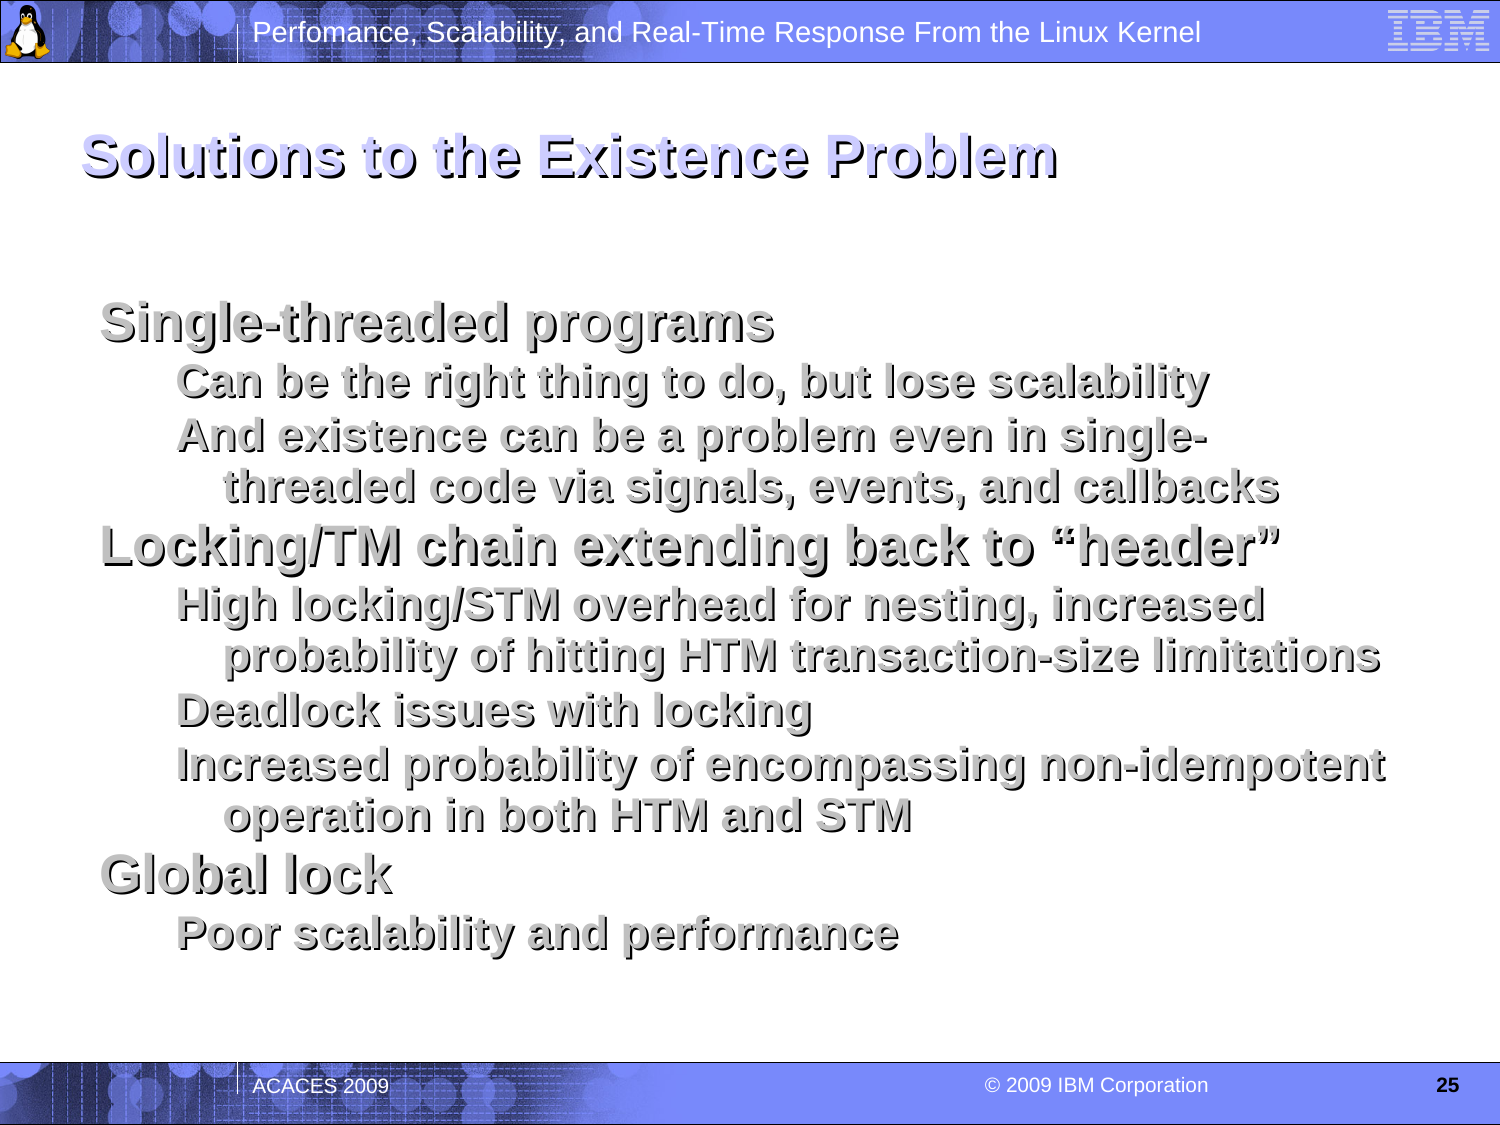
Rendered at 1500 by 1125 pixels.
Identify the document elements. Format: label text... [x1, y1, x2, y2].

picture [0, 1063, 1500, 1124]
picture [1, 1, 1500, 62]
title Solutions to the Existence Problem [79, 116, 1433, 199]
list Single-threaded programs Can be the right thing to do, but lose scalability And existence can be a problem even in single-threaded code via signals, events, and callbacks Locking/TM chain extending back to “header” High locking/STM overhead for nesting, increased probability of hitting HTM transaction-size limitations Deadlock issues with locking Increased probability of encompassing non-idempotent operation in both HTM and STM Global lock Poor scalability and performance [99, 291, 1389, 1022]
